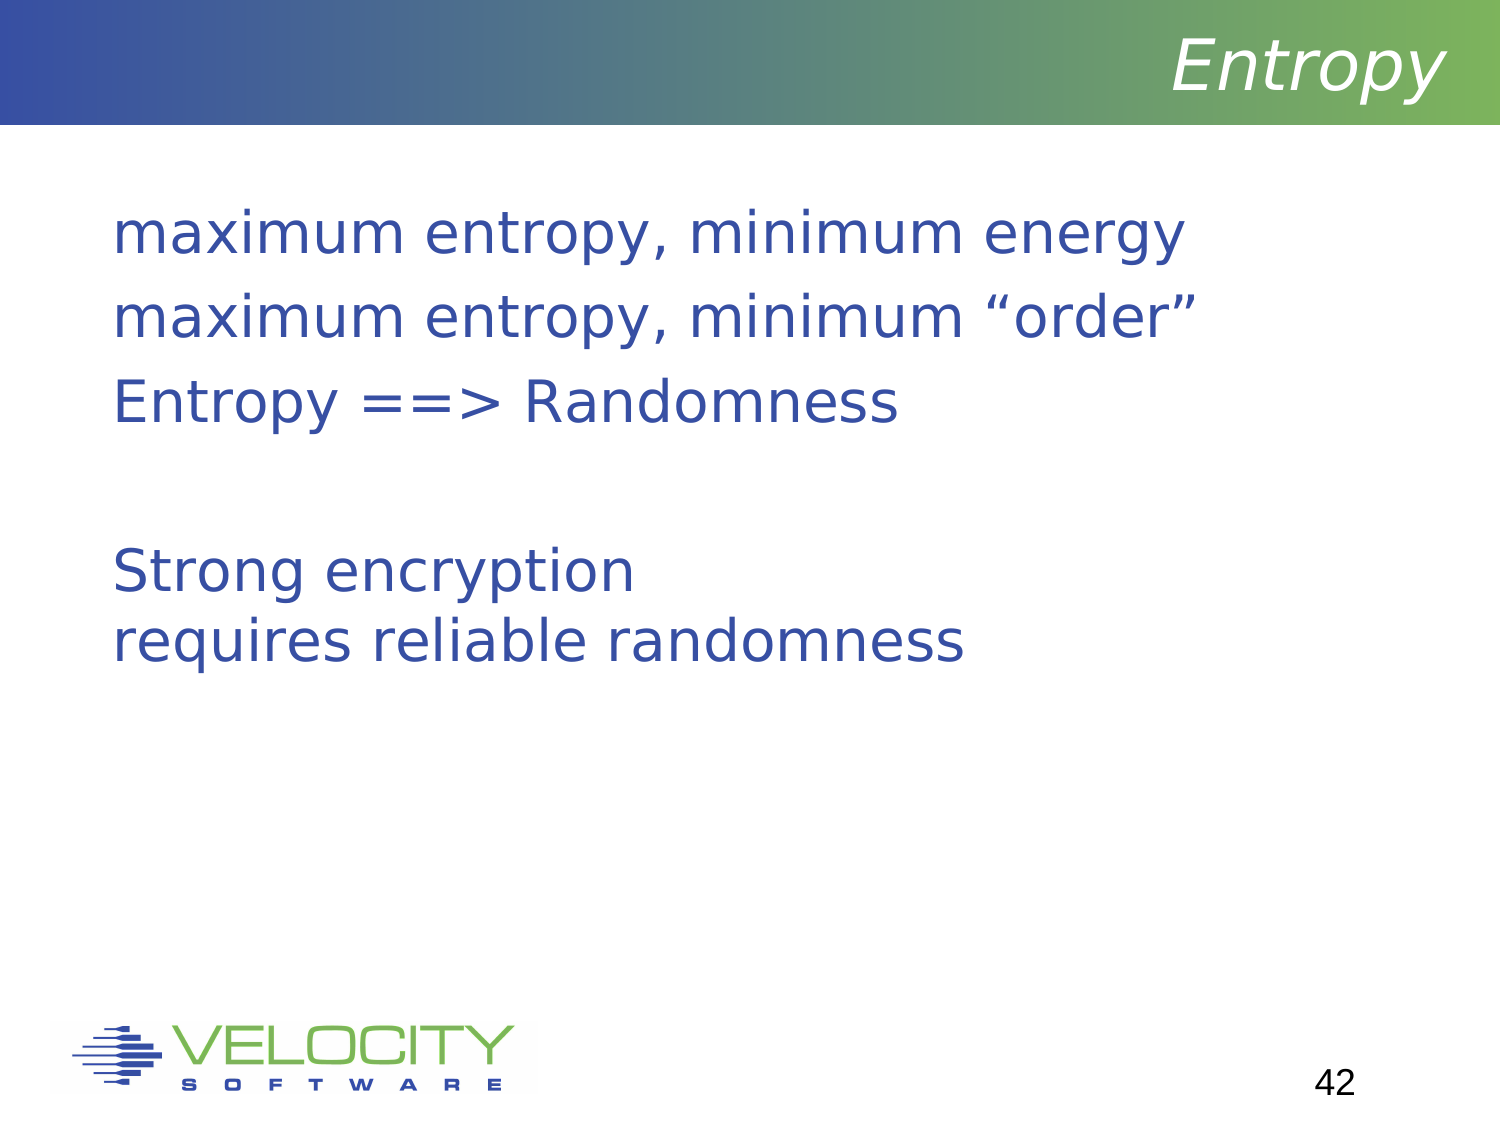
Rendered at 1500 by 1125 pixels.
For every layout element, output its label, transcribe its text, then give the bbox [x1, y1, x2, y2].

picture [50, 1021, 538, 1094]
title Entropy [62, 12, 1463, 113]
list maximum entropy, minimum energy maximum entropy, minimum “order” Entropy ==> Randomness Strong encryption requires reliable randomness [70, 187, 1438, 988]
